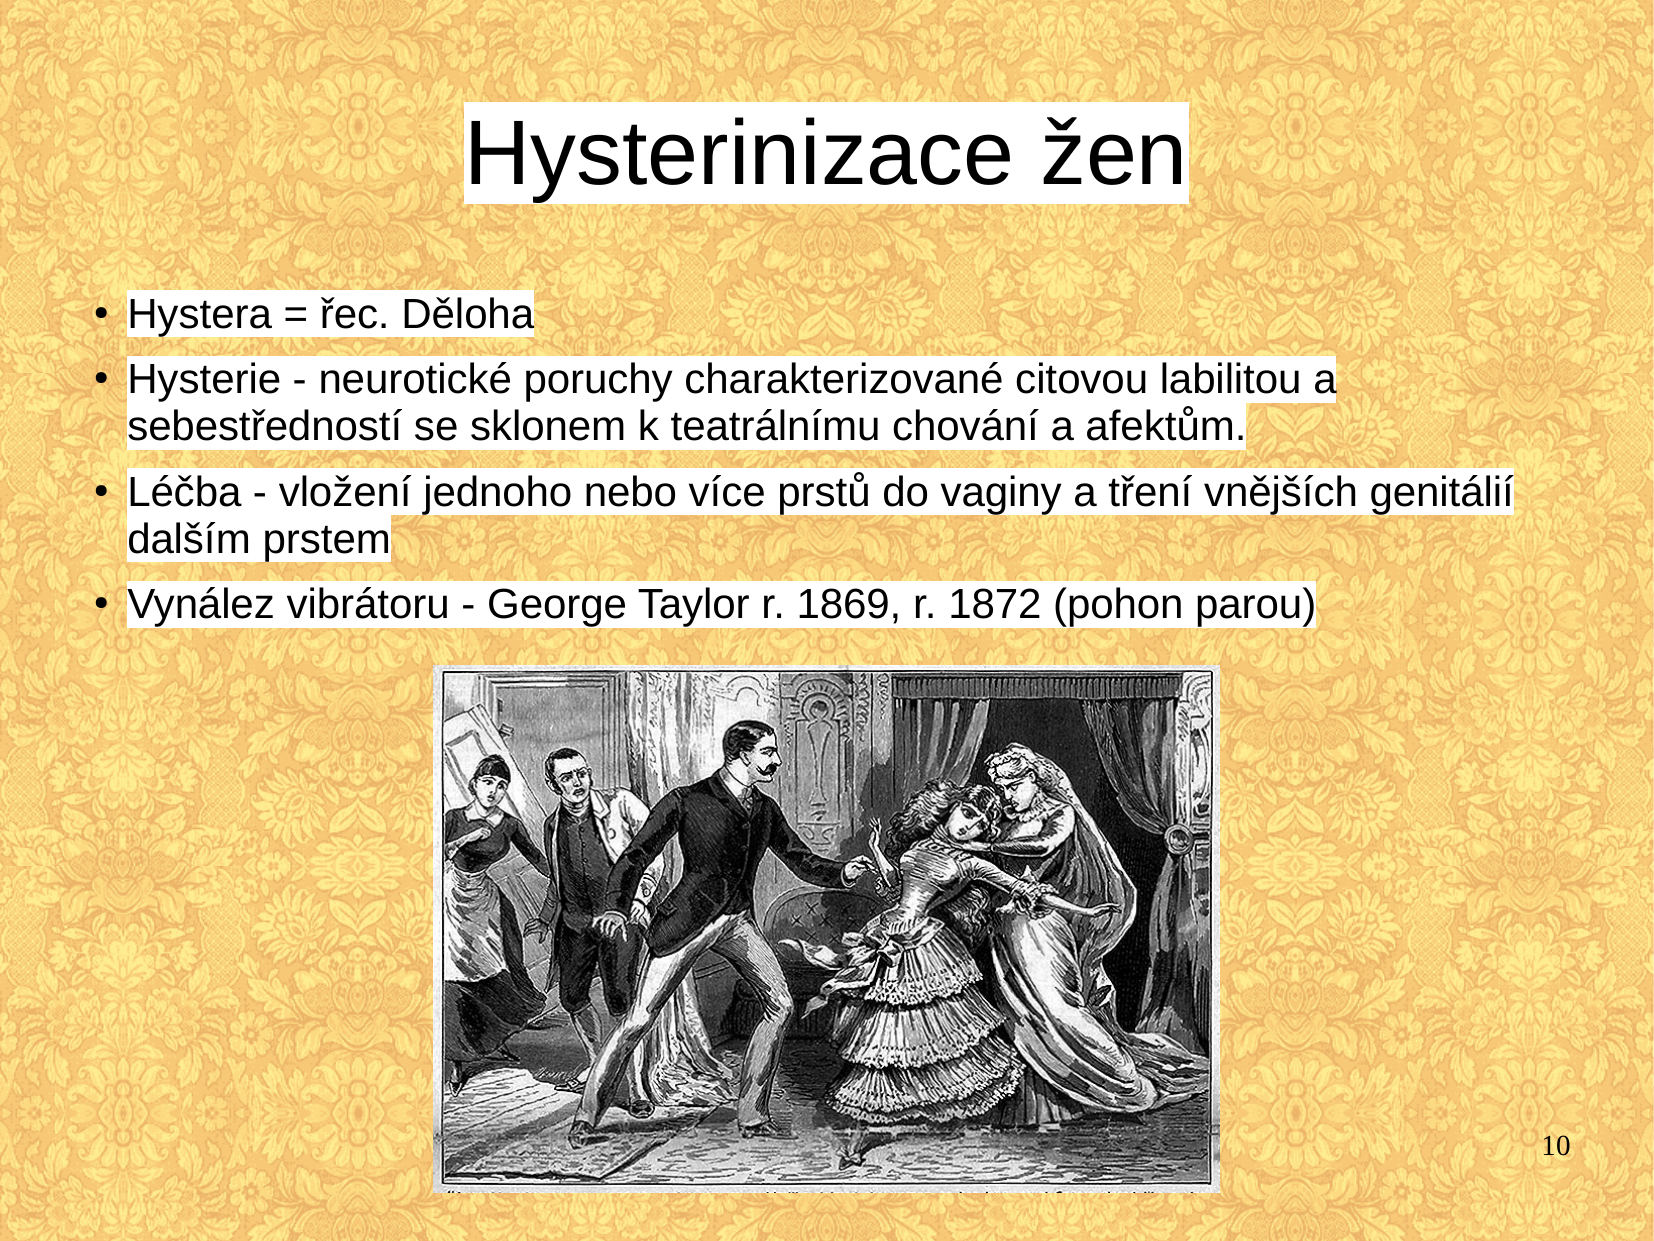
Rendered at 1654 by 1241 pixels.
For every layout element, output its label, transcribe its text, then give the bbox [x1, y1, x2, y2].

list Hystera = řec. Děloha Hysterie - neurotické poruchy charakterizované citovou labilitou a sebestředností se sklonem k teatrálnímu chování a afektům. Léčba - vložení jednoho nebo více prstů do vaginy a tření vnějších genitálií dalším prstem Vynález vibrátoru - George Taylor r. 1869, r. 1872 (pohon parou) [82, 290, 1571, 634]
picture [0, 0, 1654, 1241]
title Hysterinizace žen [82, 49, 1571, 257]
